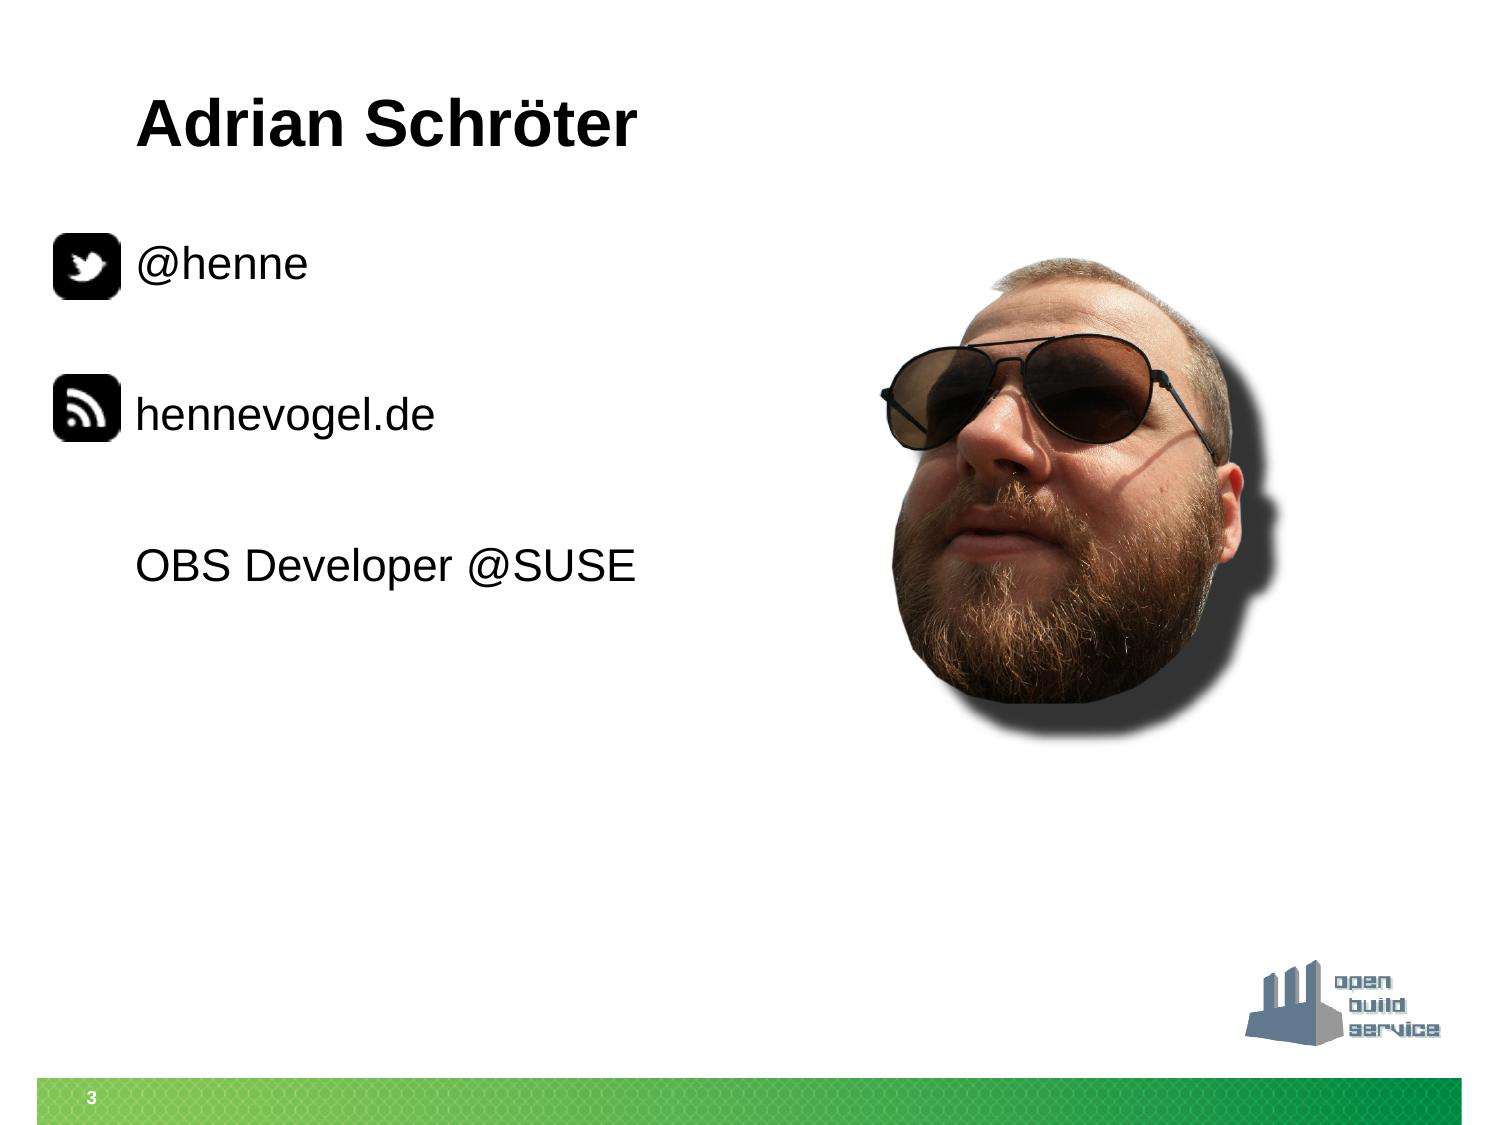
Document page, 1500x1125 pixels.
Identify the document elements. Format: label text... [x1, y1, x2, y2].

picture [53, 233, 121, 300]
picture [878, 256, 1291, 751]
picture [53, 374, 121, 442]
picture [37, 1078, 1462, 1125]
title Adrian Schröter [135, 41, 1372, 204]
list @henne hennevogel.de OBS Developer @SUSE [135, 238, 1372, 891]
picture [1245, 960, 1441, 1046]
